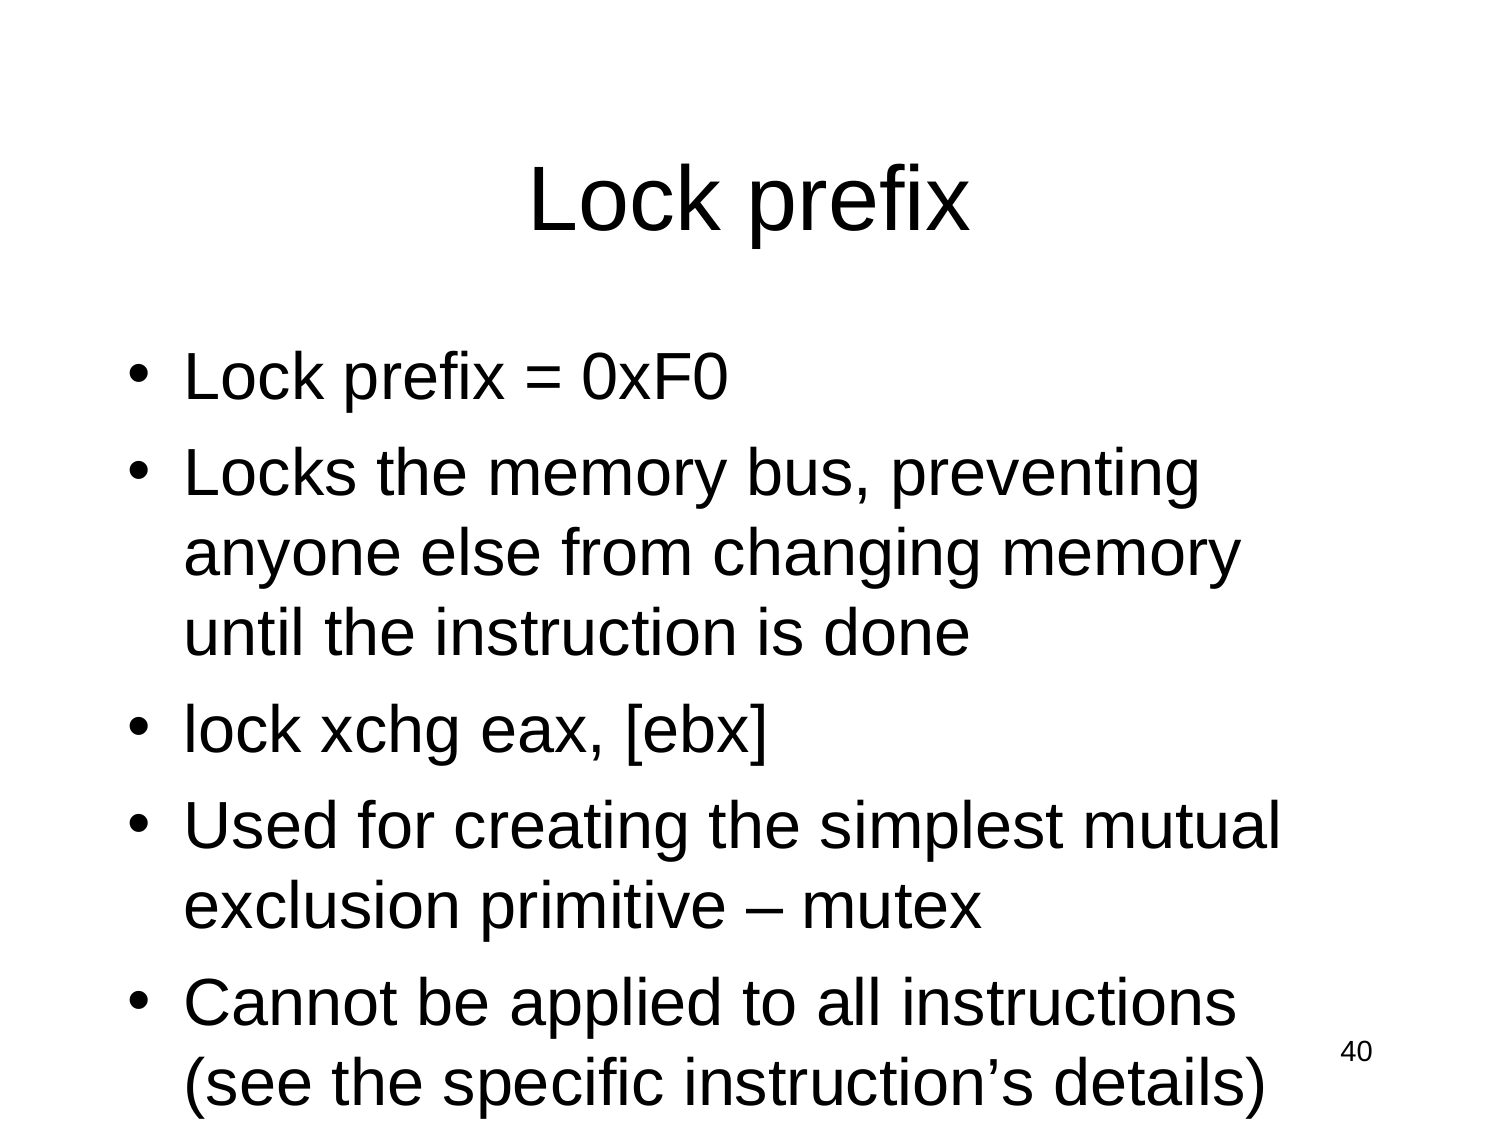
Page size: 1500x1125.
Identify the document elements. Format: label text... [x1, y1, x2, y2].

list Lock prefix = 0xF0 Locks the memory bus, preventing anyone else from changing memory until the instruction is done lock xchg eax, [ebx] Used for creating the simplest mutual exclusion primitive – mutex Cannot be applied to all instructions (see the specific instruction’s details) [112, 324, 1388, 1125]
title Lock prefix [112, 99, 1388, 288]
